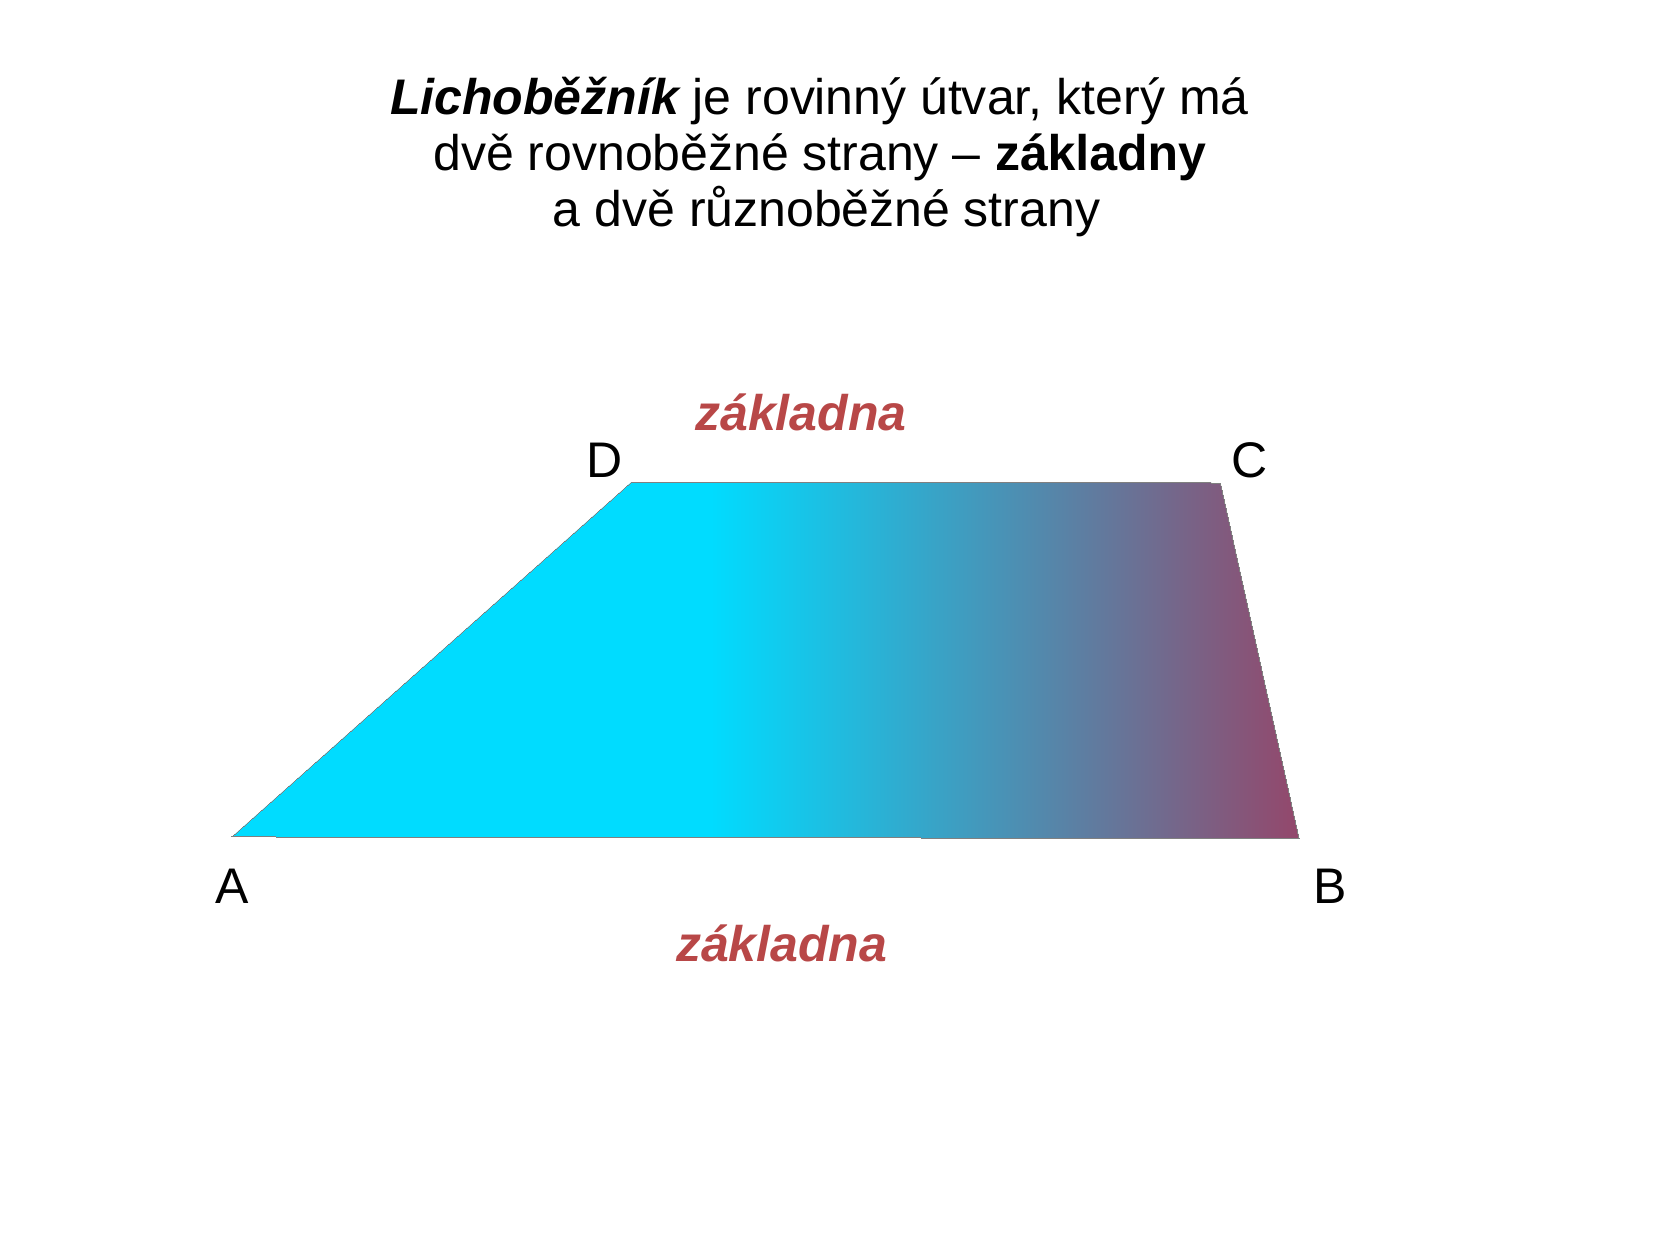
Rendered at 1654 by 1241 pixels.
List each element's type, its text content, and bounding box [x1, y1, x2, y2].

text_box C [1216, 425, 1283, 496]
title Lichoběžník je rovinný útvar, který má dvě rovnoběžné strany – základny a dvě různoběžné strany [82, 49, 1571, 257]
text_box D [572, 425, 638, 496]
text_box B [1299, 850, 1363, 922]
text_box [231, 482, 1300, 839]
text_box základna [661, 908, 903, 981]
text_box A [200, 850, 264, 922]
text_box základna [680, 377, 922, 450]
